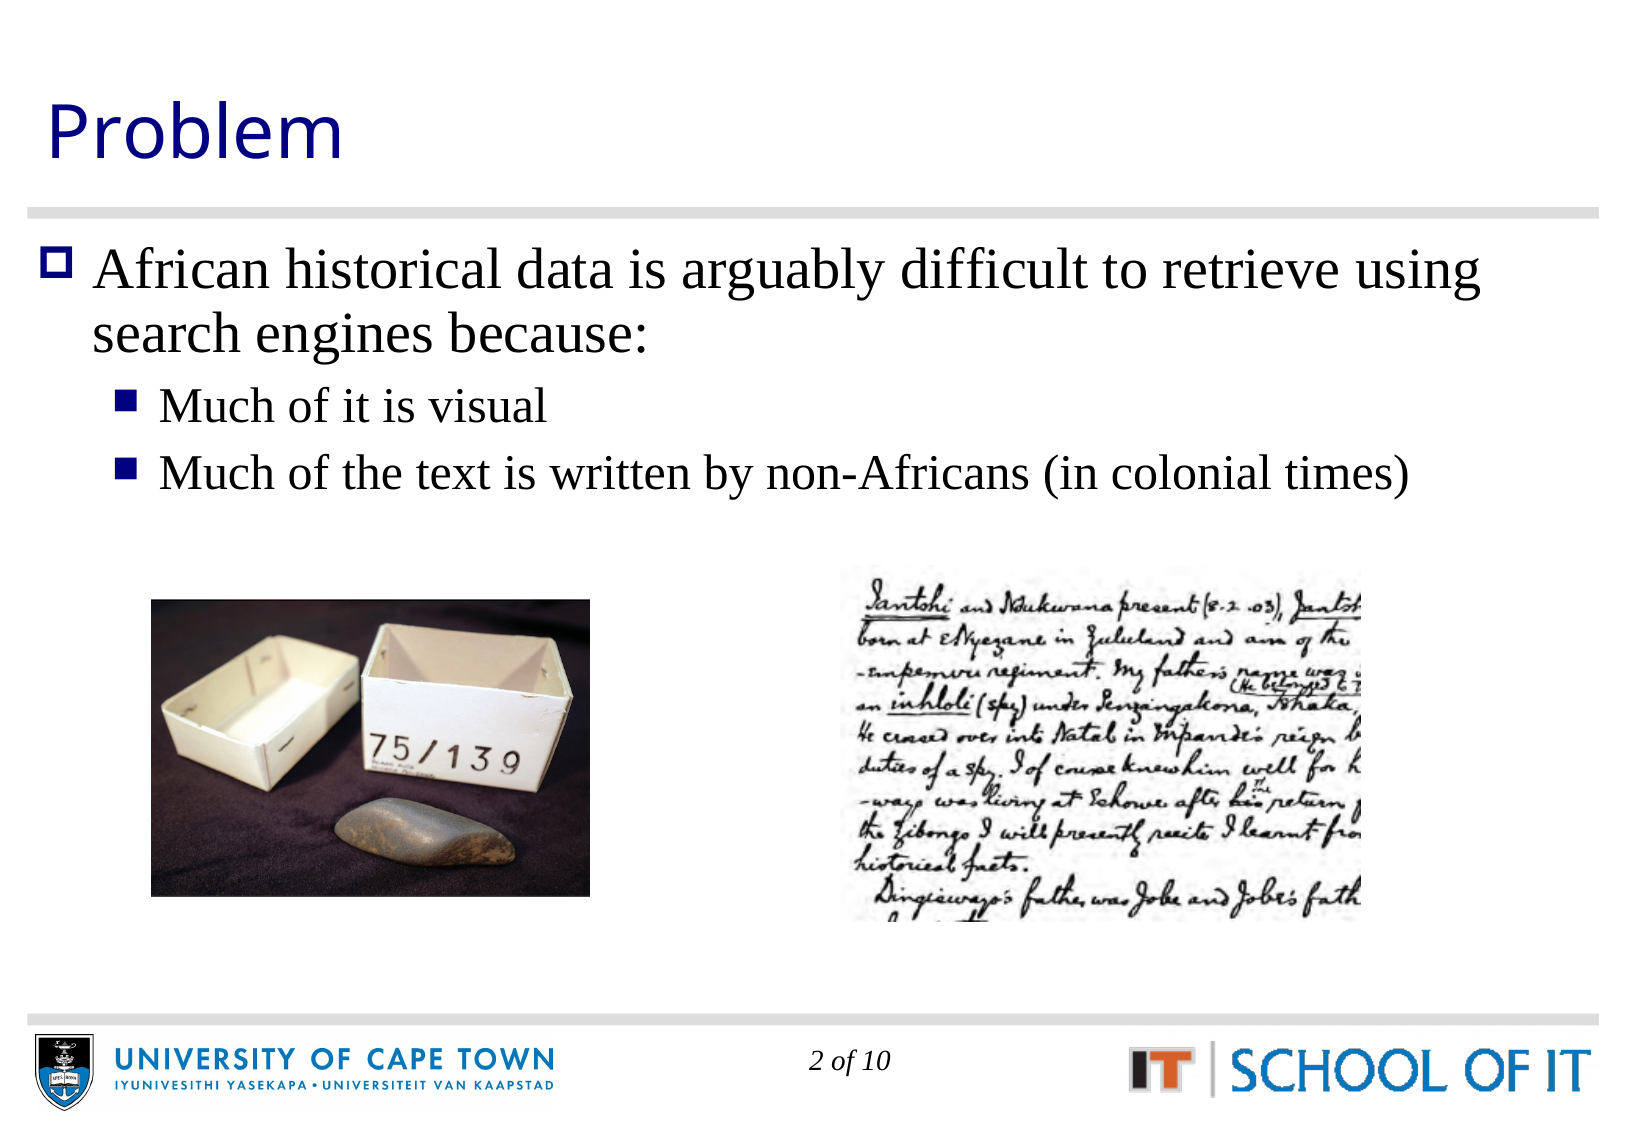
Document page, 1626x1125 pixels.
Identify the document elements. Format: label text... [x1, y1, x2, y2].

picture [35, 1034, 553, 1111]
picture [151, 599, 590, 897]
title Problem [45, 66, 1583, 194]
picture [840, 565, 1361, 922]
list African historical data is arguably difficult to retrieve using search engines because: Much of it is visual Much of the text is written by non-Africans (in colonial times) [36, 236, 1579, 998]
picture [1118, 1030, 1606, 1109]
